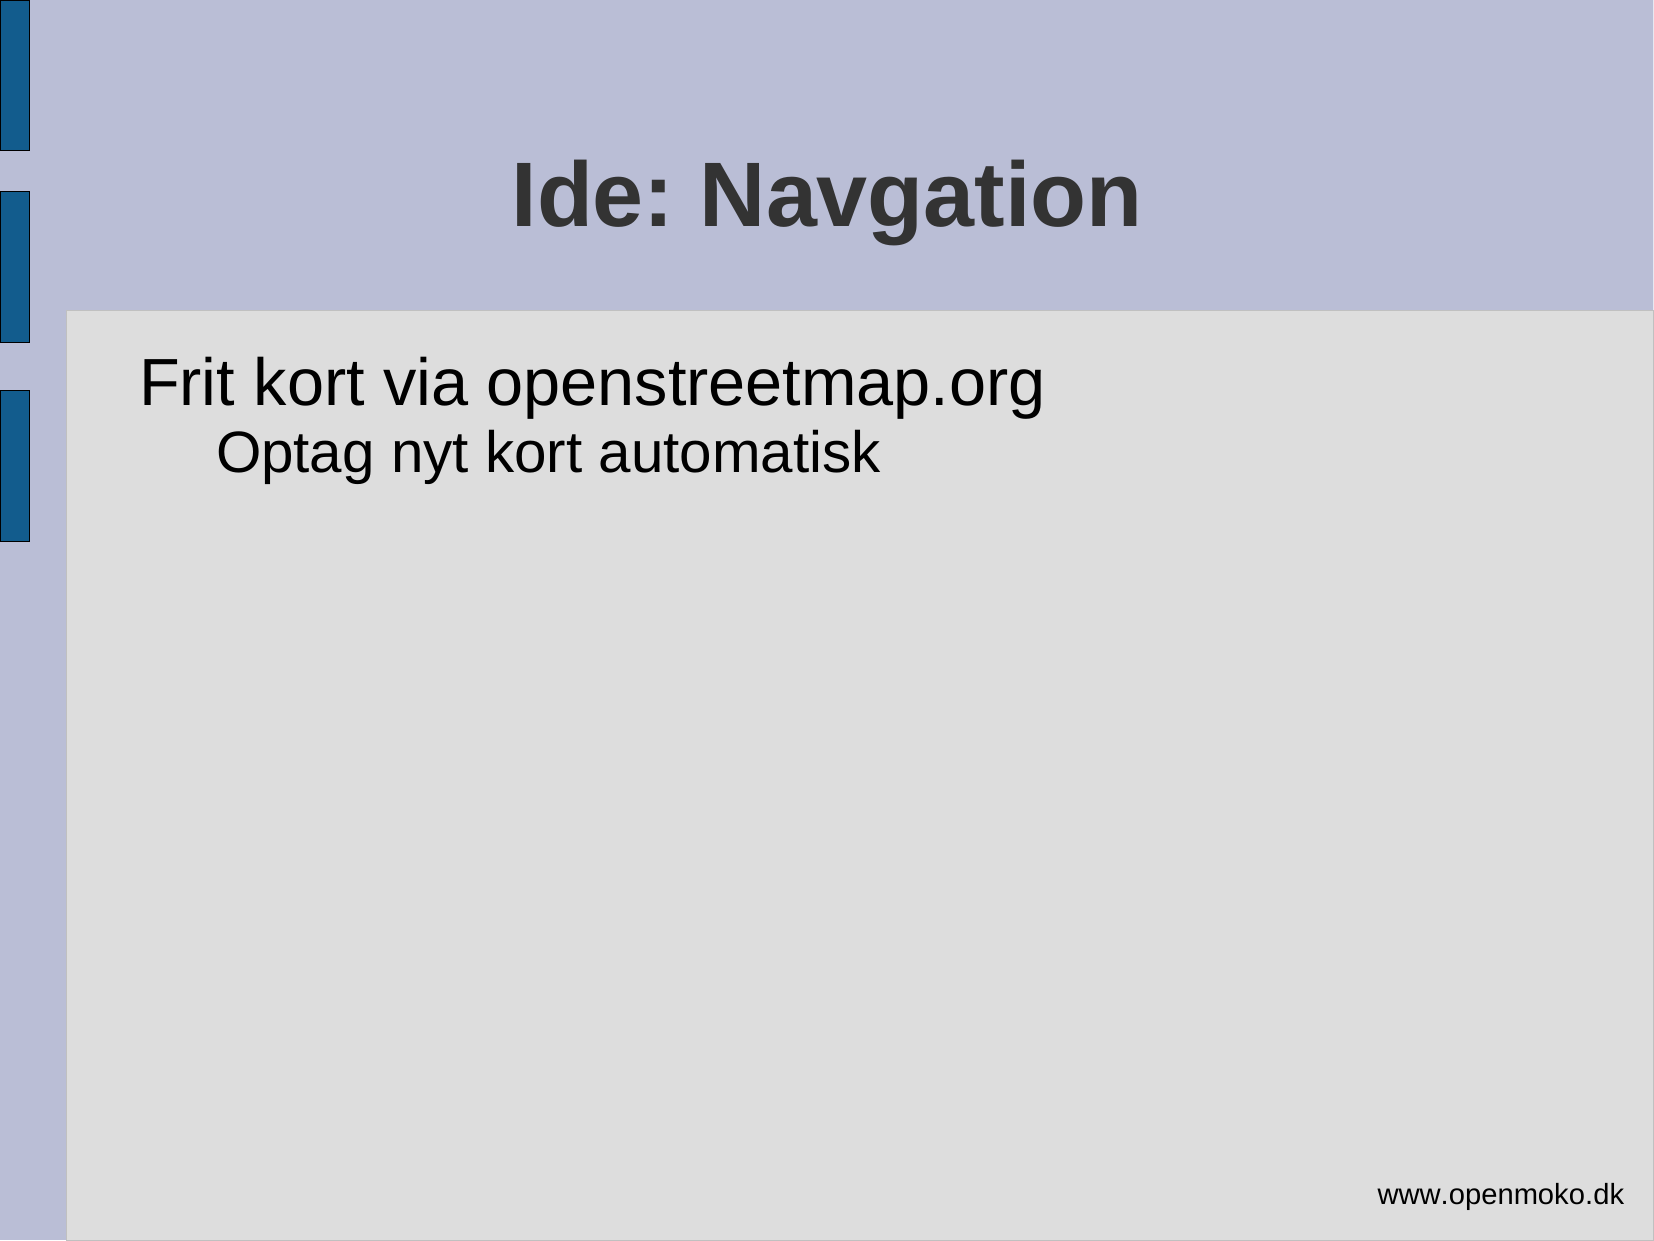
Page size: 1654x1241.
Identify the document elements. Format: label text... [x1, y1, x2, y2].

list Frit kort via openstreetmap.org Optag nyt kort automatisk [121, 344, 1534, 1127]
title Ide: Navgation [121, 91, 1534, 299]
